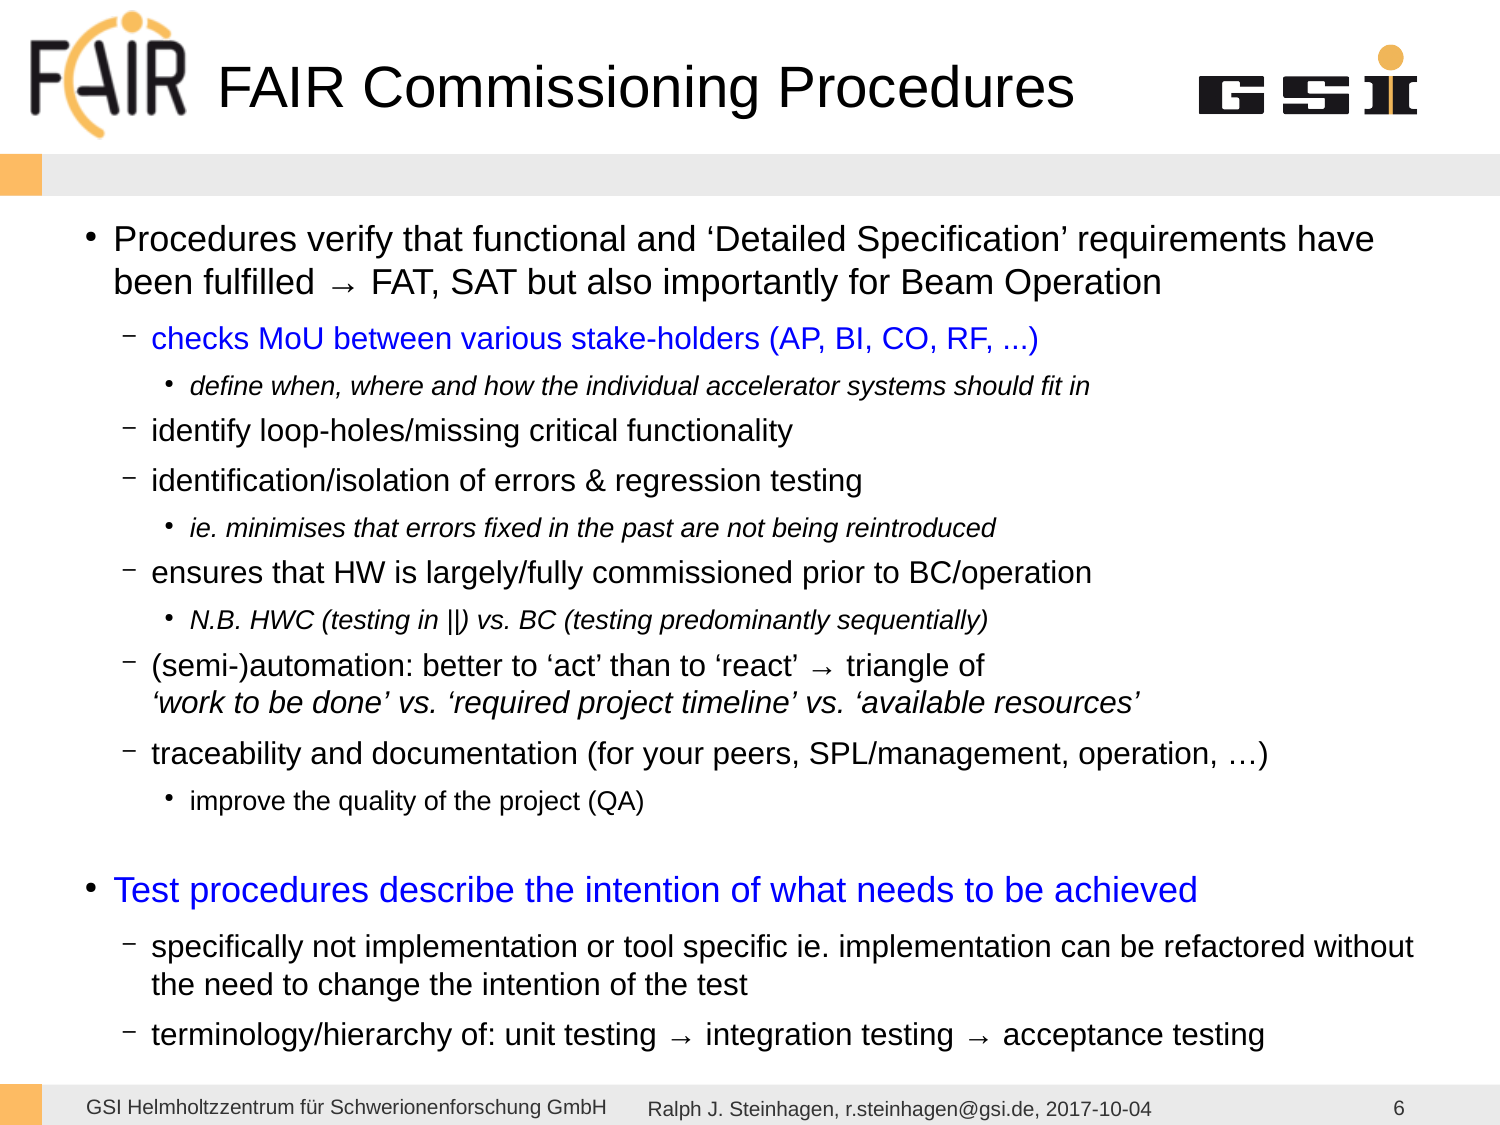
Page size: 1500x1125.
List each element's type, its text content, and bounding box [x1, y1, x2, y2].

picture [1197, 42, 1419, 117]
title FAIR Commissioning Procedures [217, 20, 1180, 147]
picture [30, 9, 187, 141]
list Procedures verify that functional and ‘Detailed Specification’ requirements have been fulfilled → FAT, SAT but also importantly for Beam Operation checks MoU between various stake-holders (AP, BI, CO, RF, ...) define when, where and how the individual accelerator systems should fit in identify loop-holes/missing critical functionality identification/isolation of errors & regression testing ie. minimises that errors fixed in the past are not being reintroduced ensures that HW is largely/fully commissioned prior to BC/operation N.B. HWC (testing in ||) vs. BC (testing predominantly sequentially) (semi-)automation: better to ‘act’ than to ‘react’ → triangle of ‘work to be done’ vs. ‘required project timeline’ vs. ‘available resources’ traceability and documentation (for your peers, SPL/management, operation, …) improve the quality of the project (QA) Test procedures describe the intention of what needs to be achieved specifically not implementation or tool specific ie. implementation can be refactored without the need to change the intention of the test terminology/hierarchy of: unit testing → integration testing → acceptance testing [75, 215, 1425, 1055]
